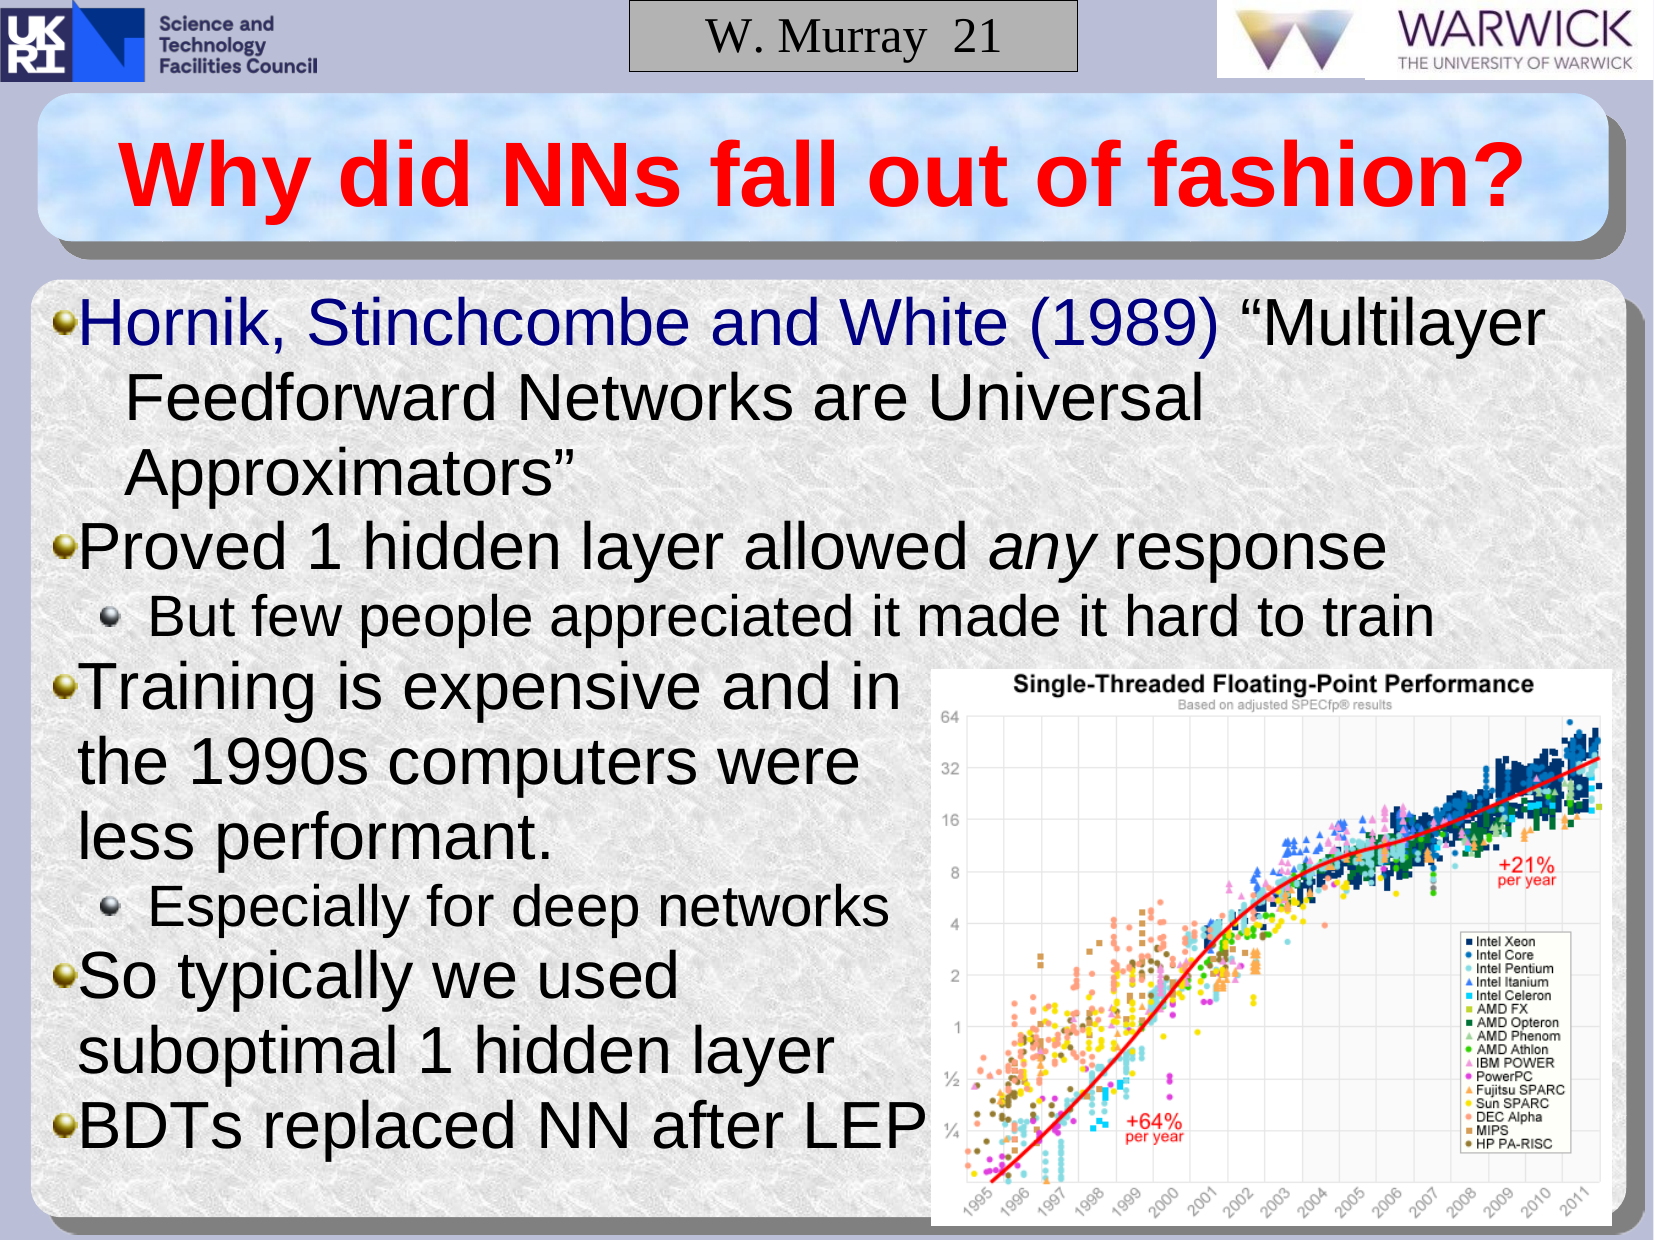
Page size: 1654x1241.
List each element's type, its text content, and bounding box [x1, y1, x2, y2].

picture [1217, 0, 1654, 80]
list Hornik, Stinchcombe and White (1989) “Multilayer Feedforward Networks are Universal Approximators” Proved 1 hidden layer allowed any response But few people appreciated it made it hard to train Training is expensive and in the 1990s computers were less performant. Especially for deep networks So typically we used suboptimal 1 hidden layer BDTs replaced NN after LEP [53, 285, 1588, 1228]
picture [0, 0, 317, 82]
picture [30, 279, 1627, 1226]
picture [37, 93, 1609, 242]
title Why did NNs fall out of fashion? [90, 101, 1584, 249]
